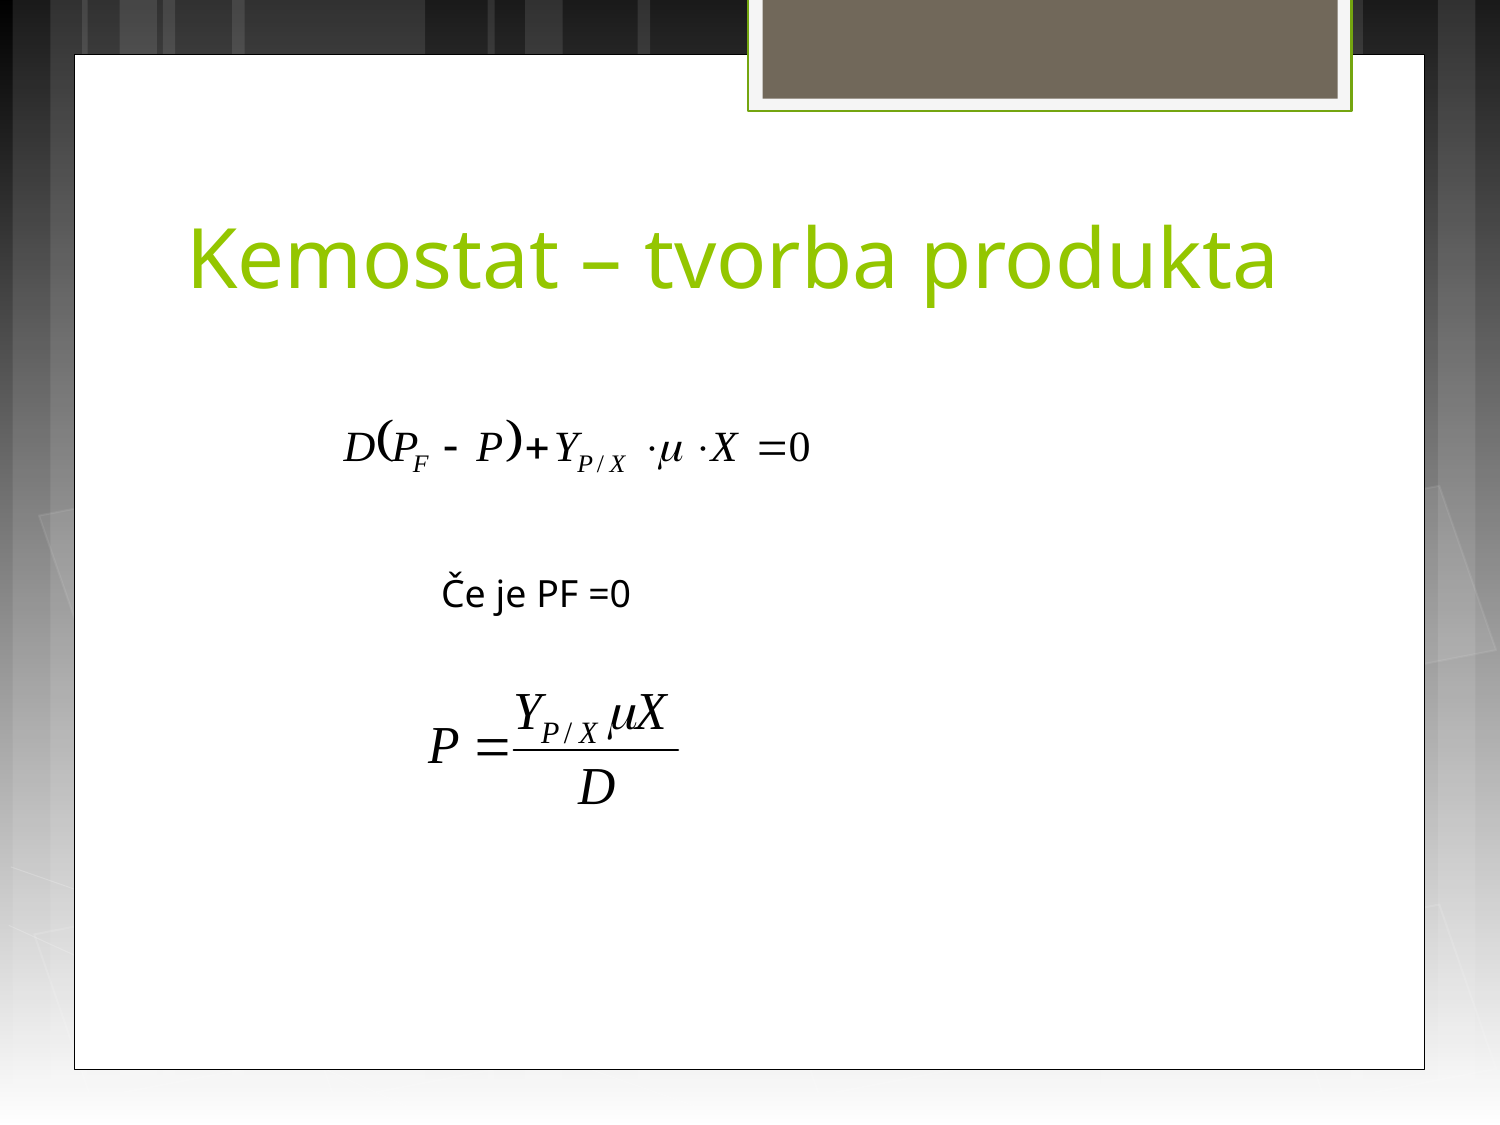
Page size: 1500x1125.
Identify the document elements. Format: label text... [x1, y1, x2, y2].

title Kemostat – tvorba produkta [171, 125, 1324, 313]
chart [336, 420, 820, 488]
text_box Če je PF =0 [426, 562, 647, 623]
picture [418, 679, 690, 817]
picture [335, 418, 817, 484]
chart [419, 680, 691, 820]
